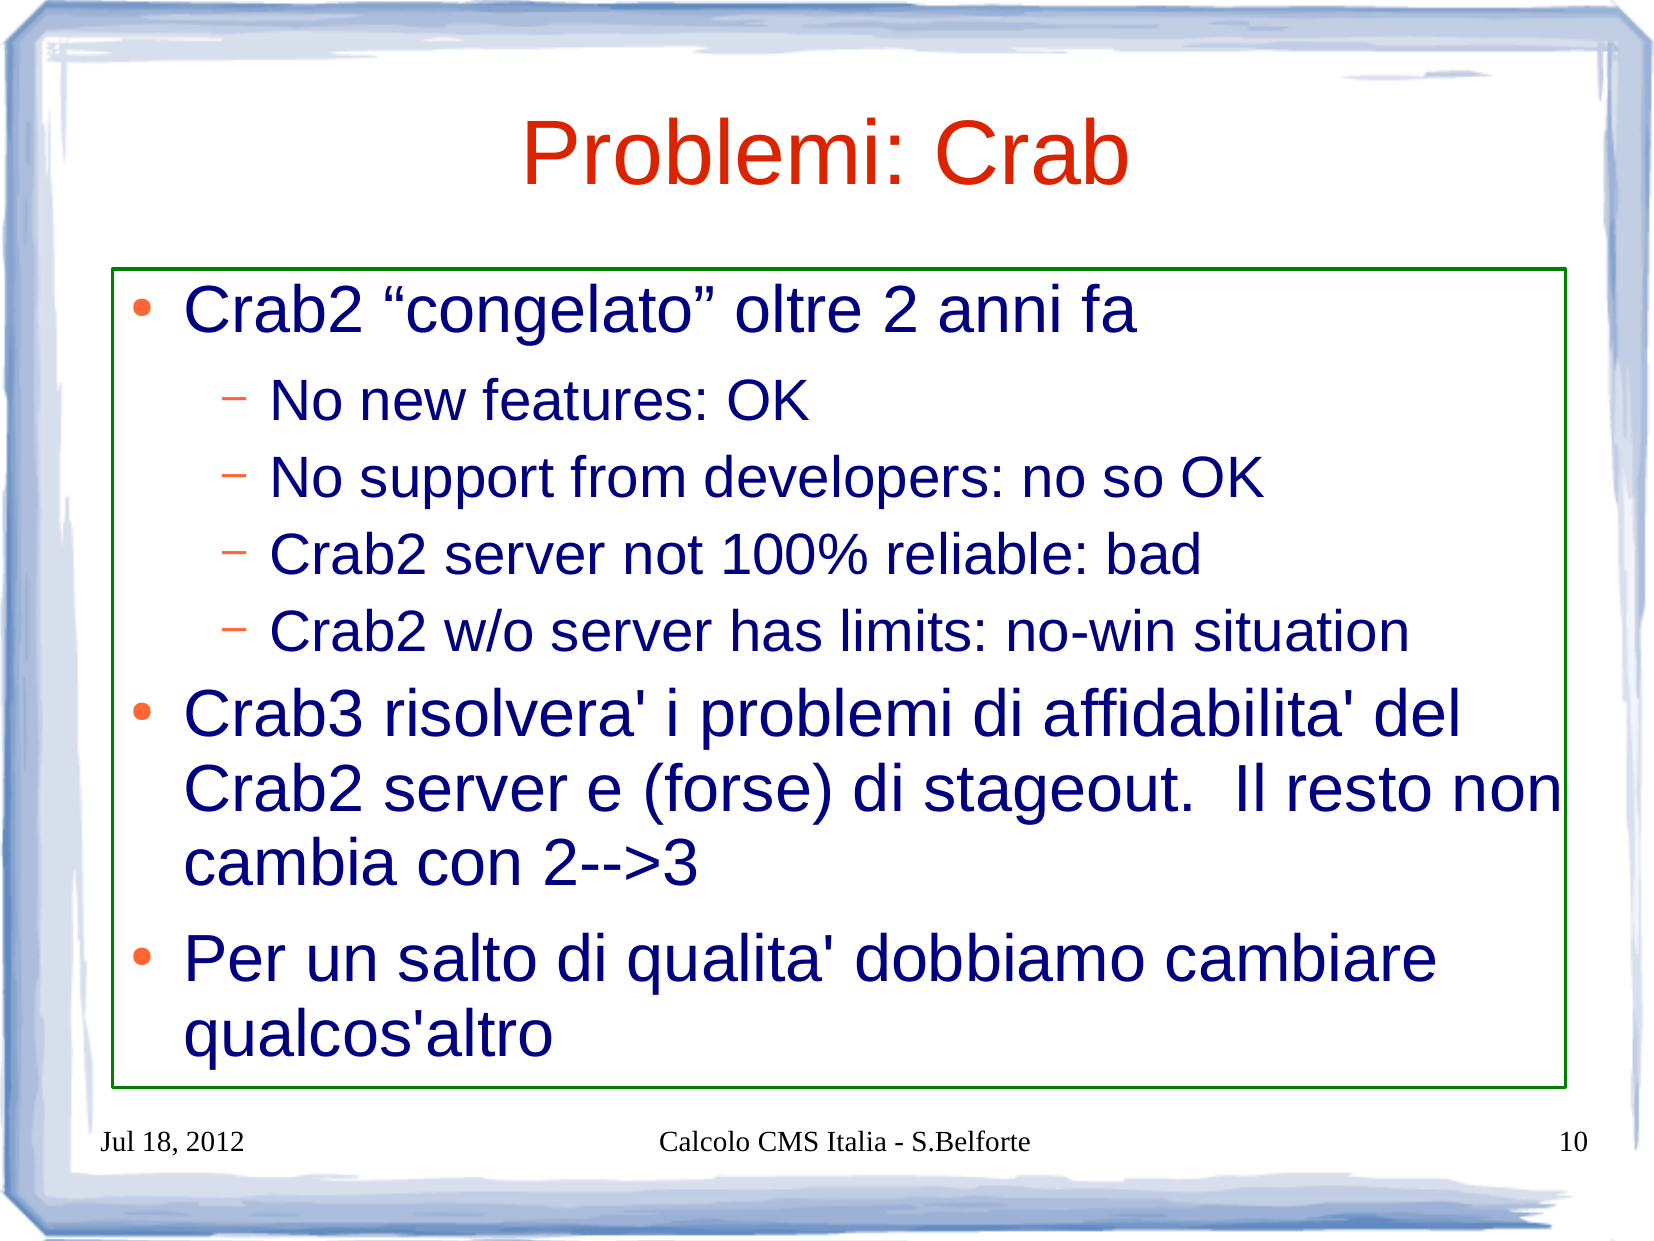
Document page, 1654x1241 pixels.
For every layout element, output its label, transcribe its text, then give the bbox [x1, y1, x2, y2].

list Crab2 “congelato” oltre 2 anni fa No new features: OK No support from developers: no so OK Crab2 server not 100% reliable: bad Crab2 w/o server has limits: no-win situation Crab3 risolvera' i problemi di affidabilita' del Crab2 server e (forse) di stageout. Il resto non cambia con 2-->3 Per un salto di qualita' dobbiamo cambiare qualcos'altro [112, 268, 1566, 1088]
title Problemi: Crab [82, 49, 1571, 257]
picture [0, 0, 1654, 1241]
